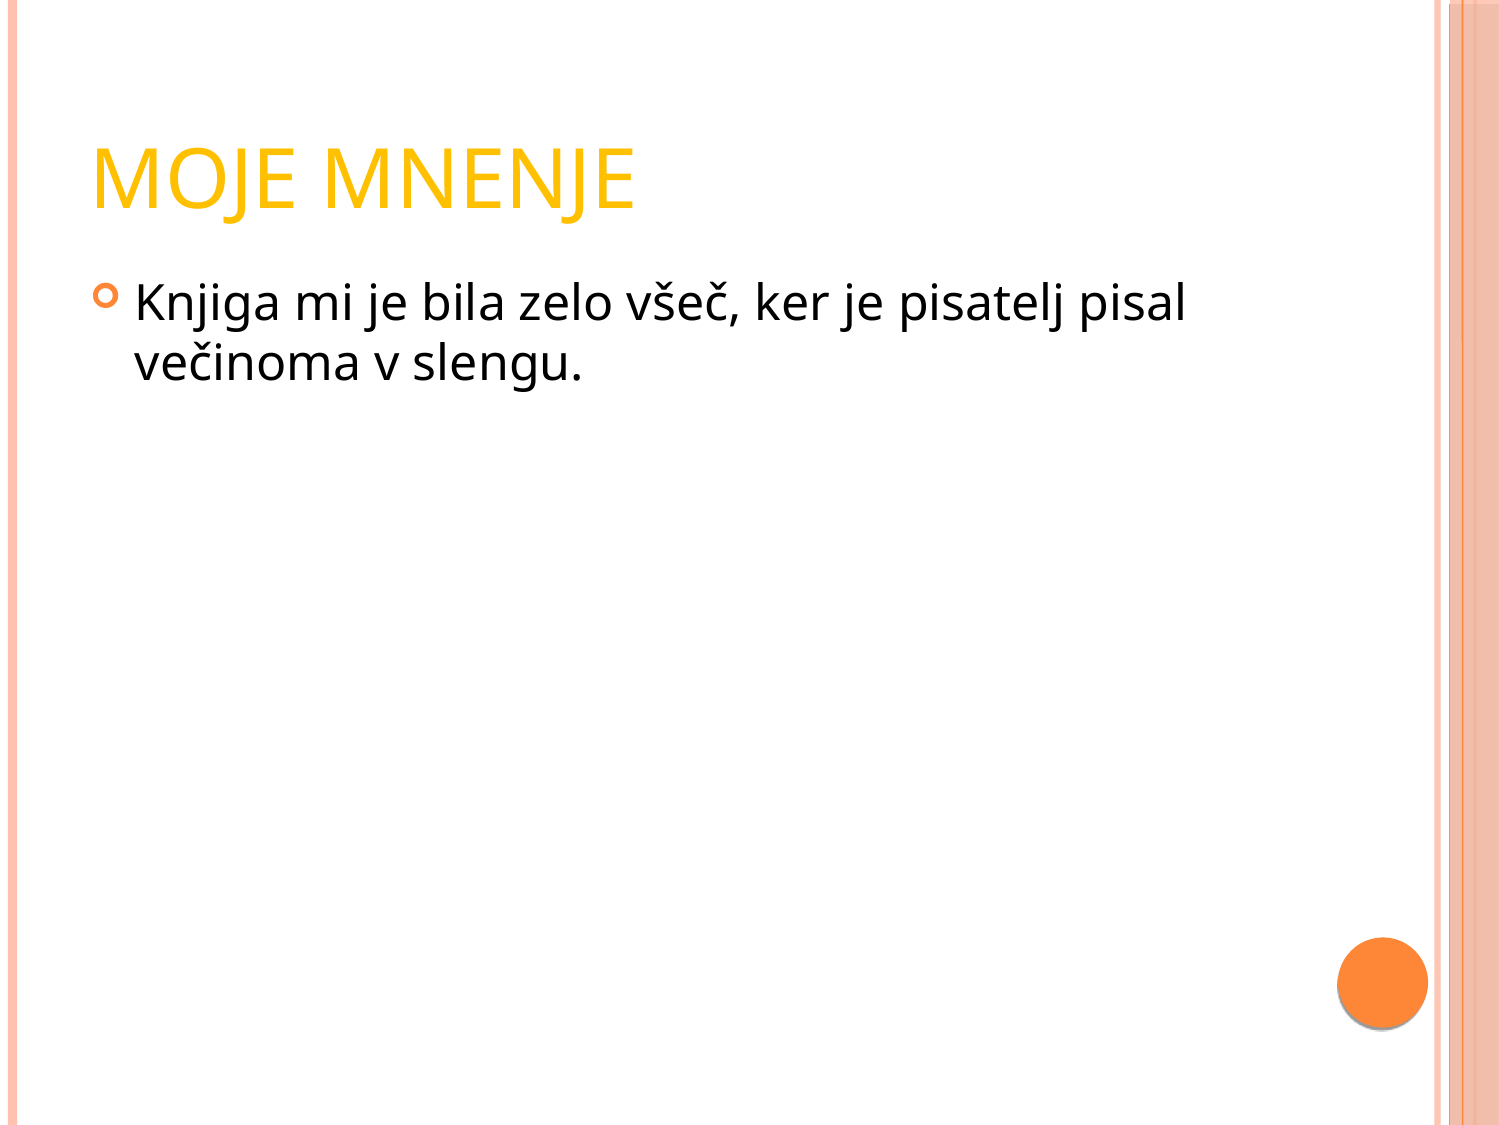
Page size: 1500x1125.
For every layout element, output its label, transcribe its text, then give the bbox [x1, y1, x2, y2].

title Moje mnenje [75, 45, 1300, 233]
list Knjiga mi je bila zelo všeč, ker je pisatelj pisal večinoma v slengu. [75, 262, 1300, 1062]
